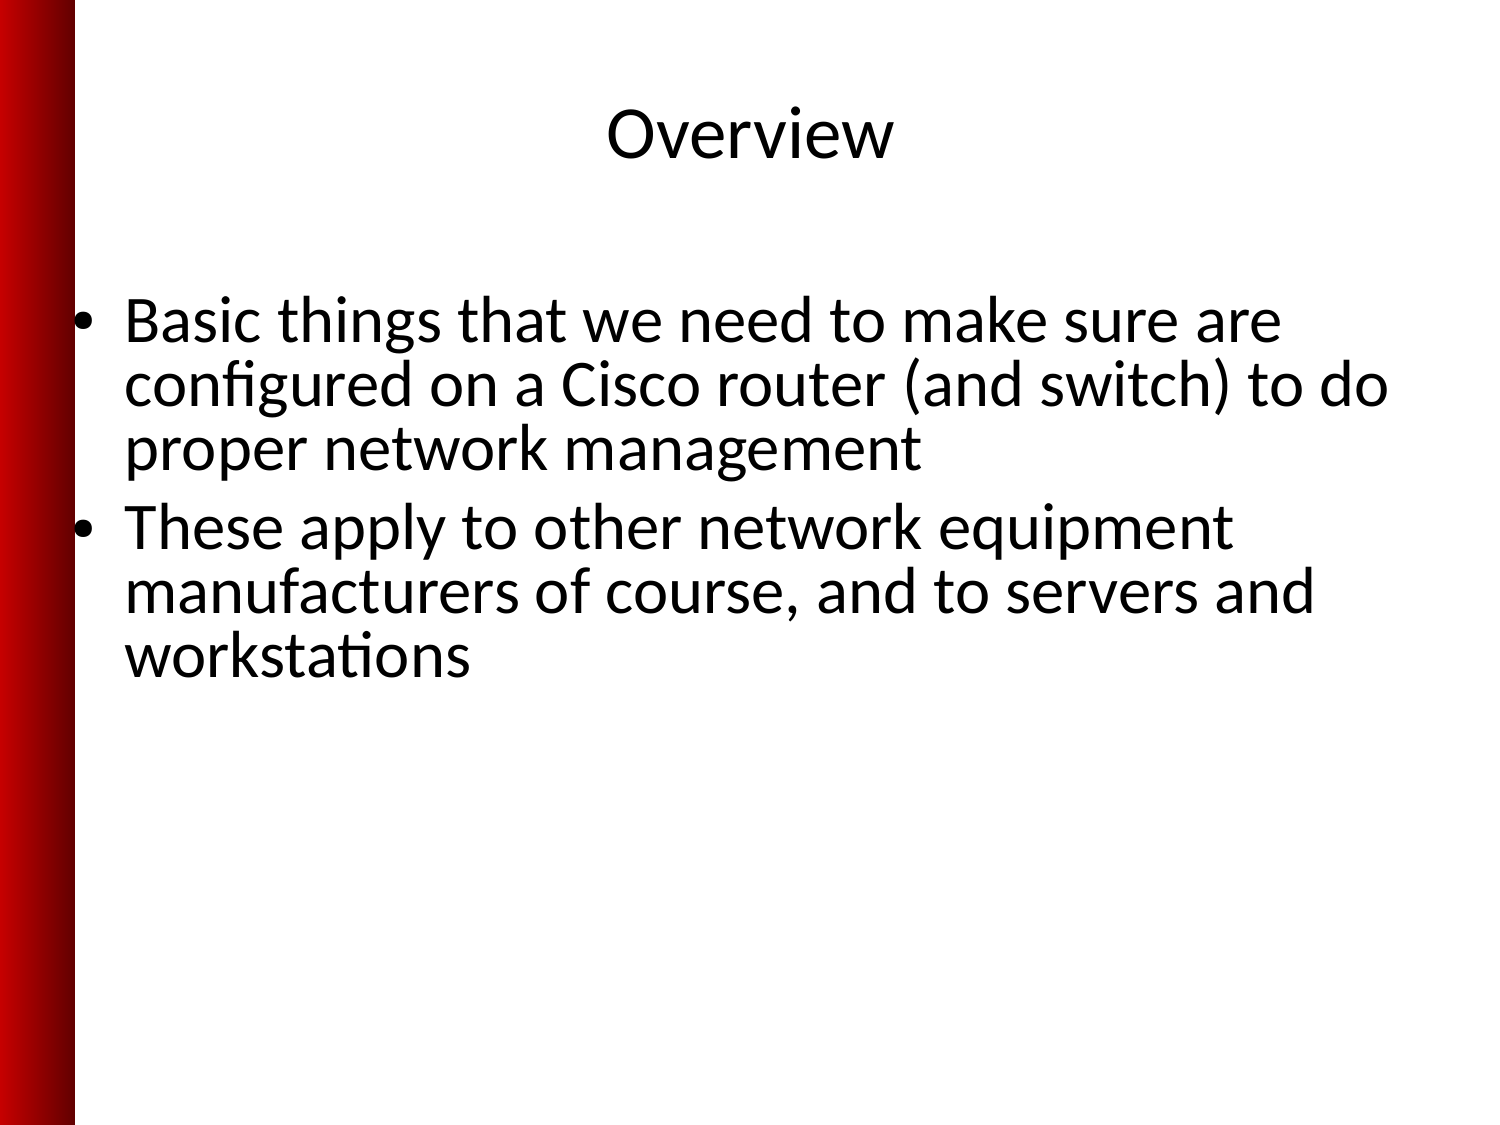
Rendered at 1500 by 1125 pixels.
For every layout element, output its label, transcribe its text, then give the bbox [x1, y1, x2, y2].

list Basic things that we need to make sure are configured on a Cisco router (and switch) to do proper network management These apply to other network equipment manufacturers of course, and to servers and workstations [53, 292, 1447, 1055]
title Overview [110, 41, 1392, 230]
